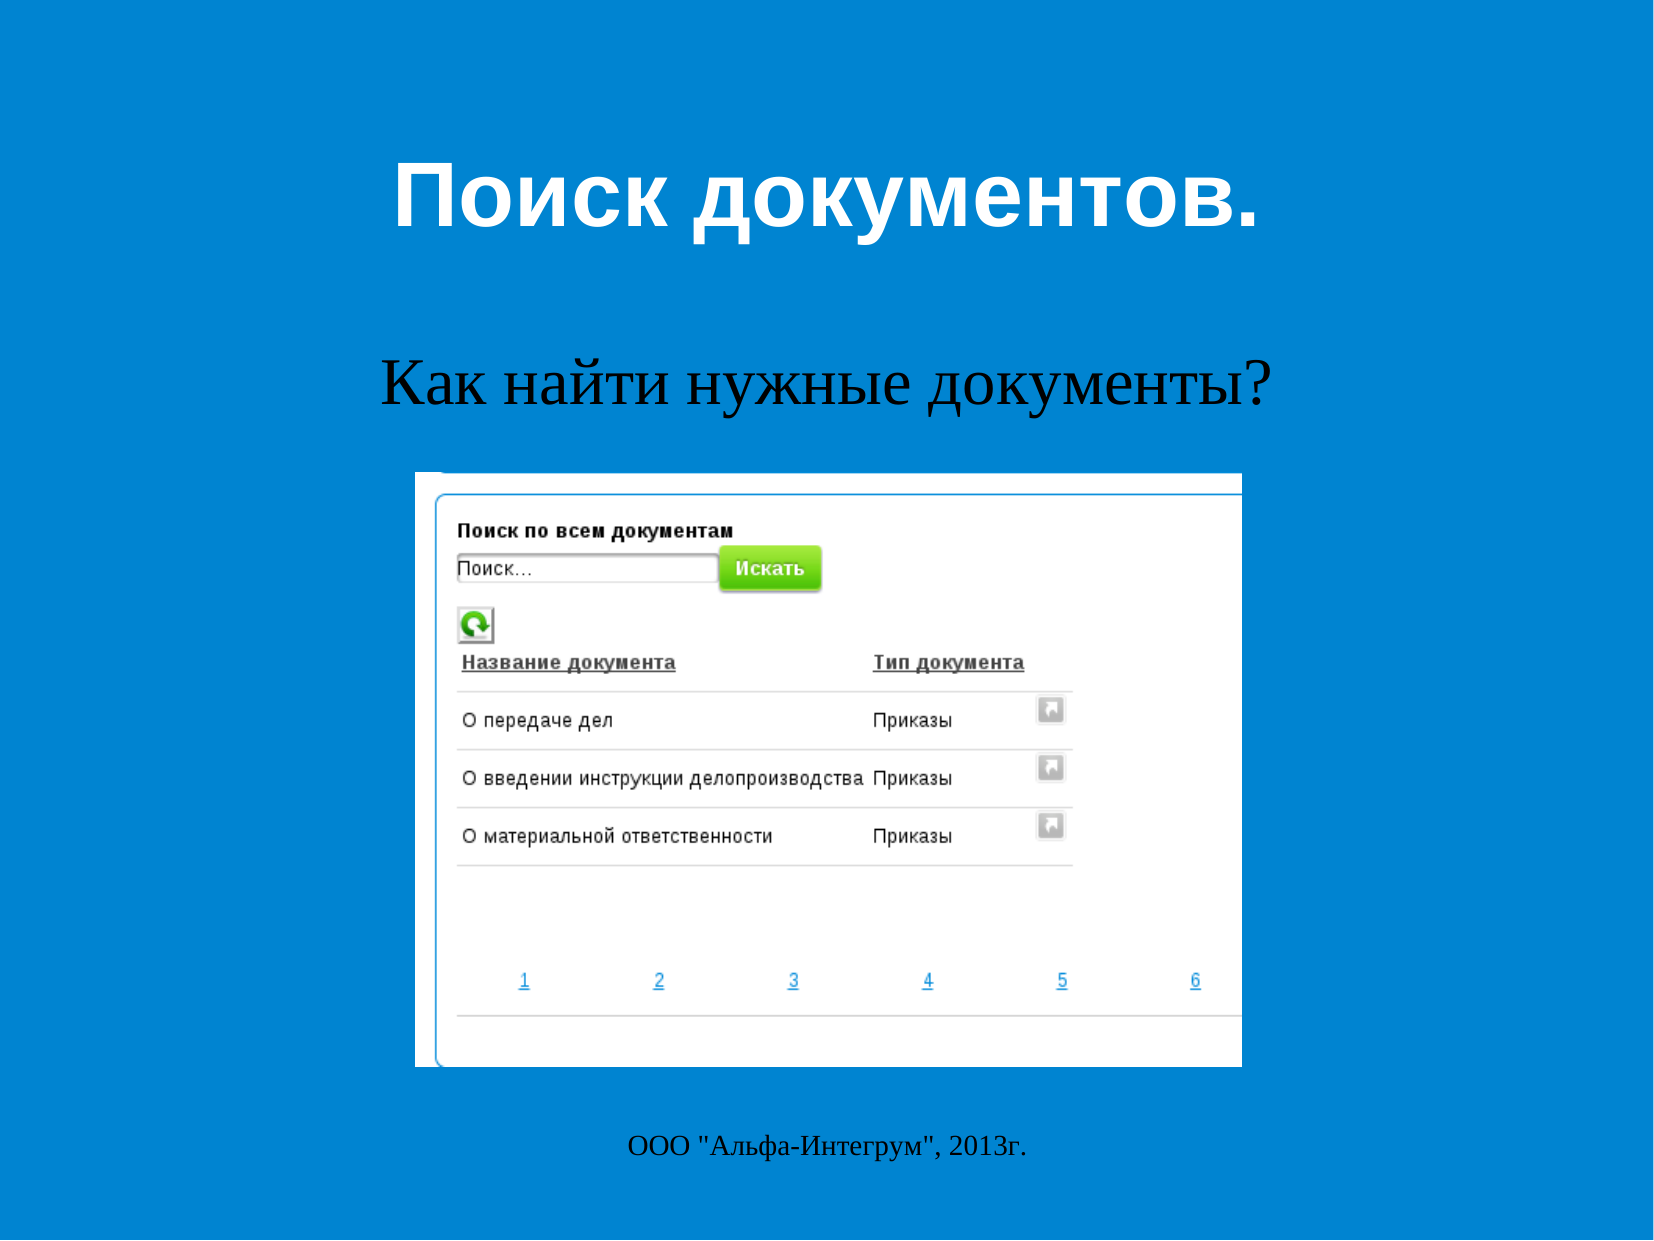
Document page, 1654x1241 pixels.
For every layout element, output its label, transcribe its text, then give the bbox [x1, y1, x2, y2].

subtitle Как найти нужные документы? [121, 344, 1534, 1149]
picture [415, 472, 1242, 1067]
title Поиск документов. [121, 98, 1534, 291]
